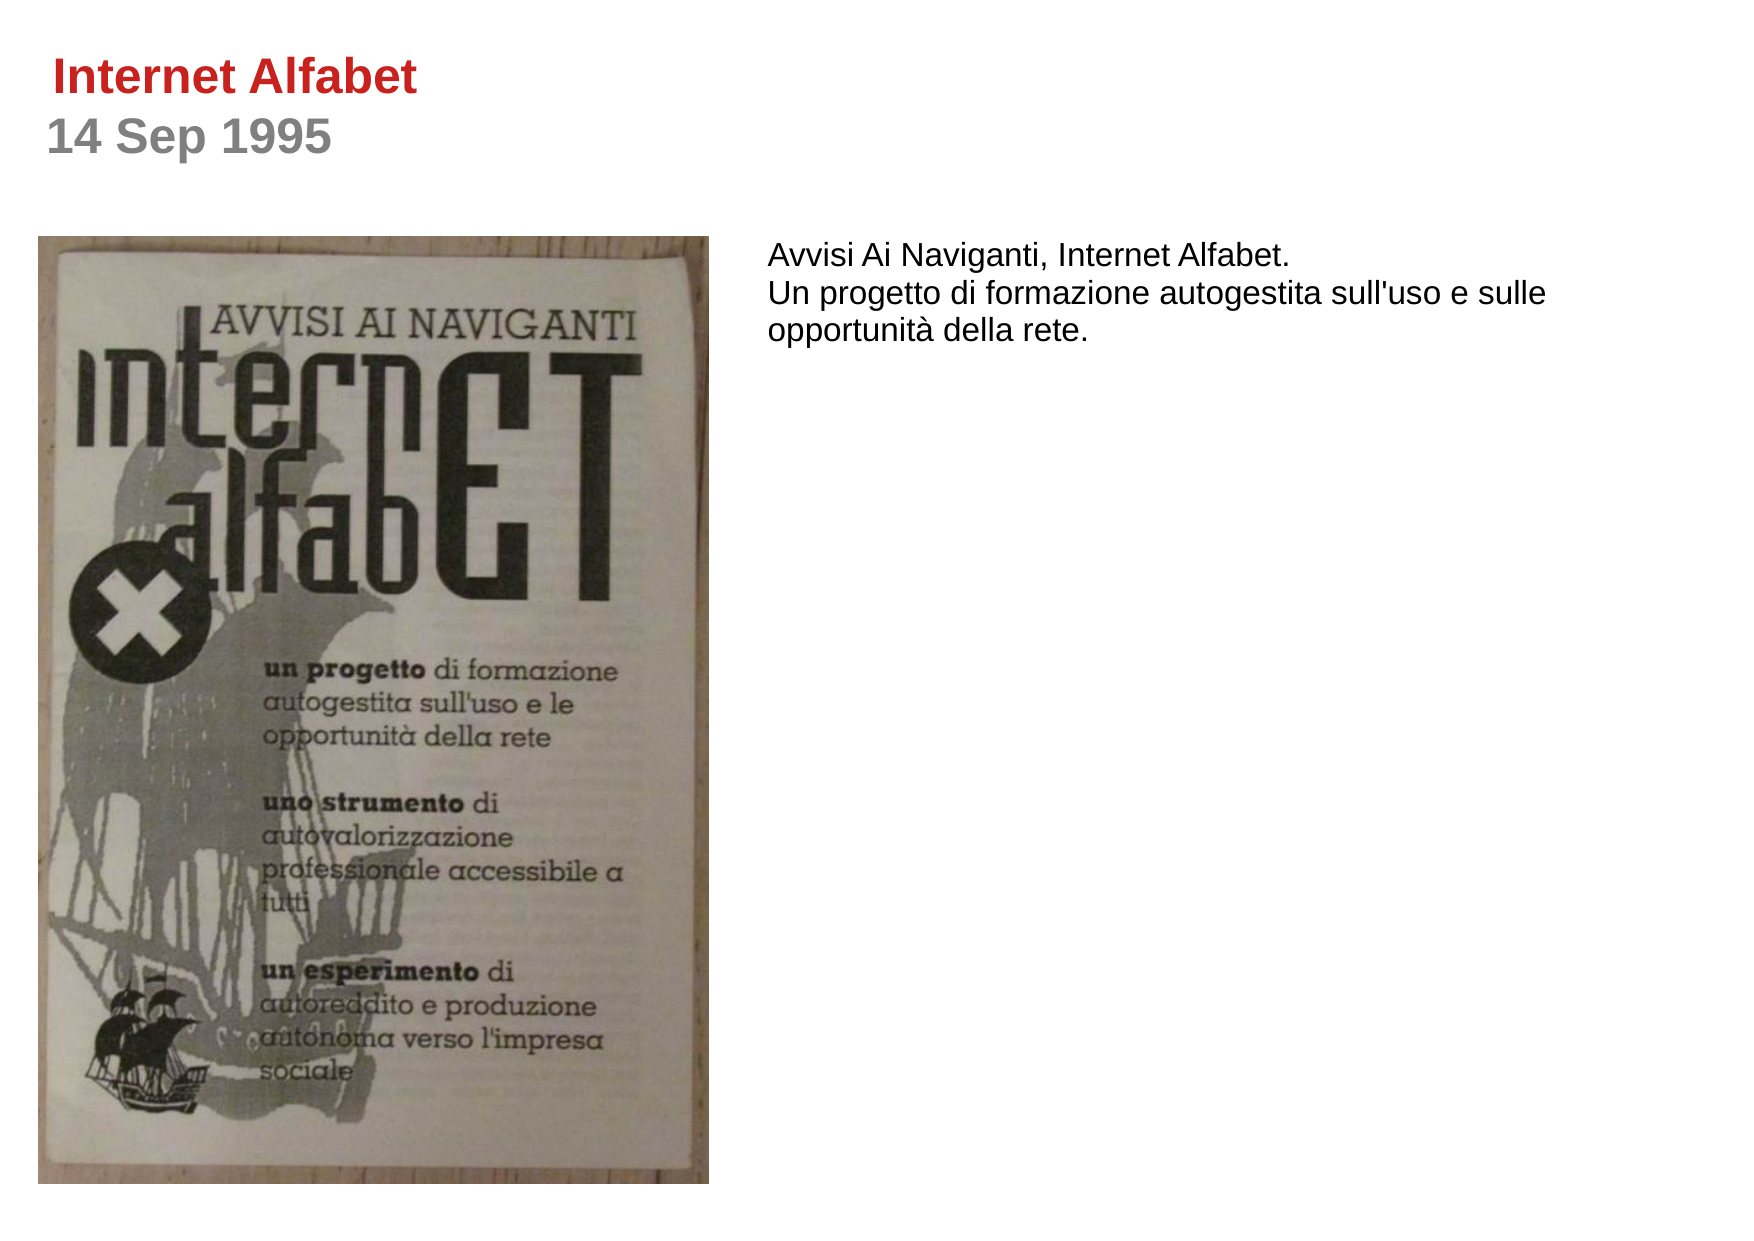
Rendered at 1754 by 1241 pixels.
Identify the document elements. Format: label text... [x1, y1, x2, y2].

picture [38, 236, 709, 1184]
title Internet Alfabet [52, 39, 1713, 114]
text_box 14 Sep 1995 [31, 101, 768, 178]
subtitle Avvisi Ai Naviganti, Internet Alfabet. Un progetto di formazione autogestita sull'uso e sulle opportunità della rete. [767, 236, 1692, 1182]
